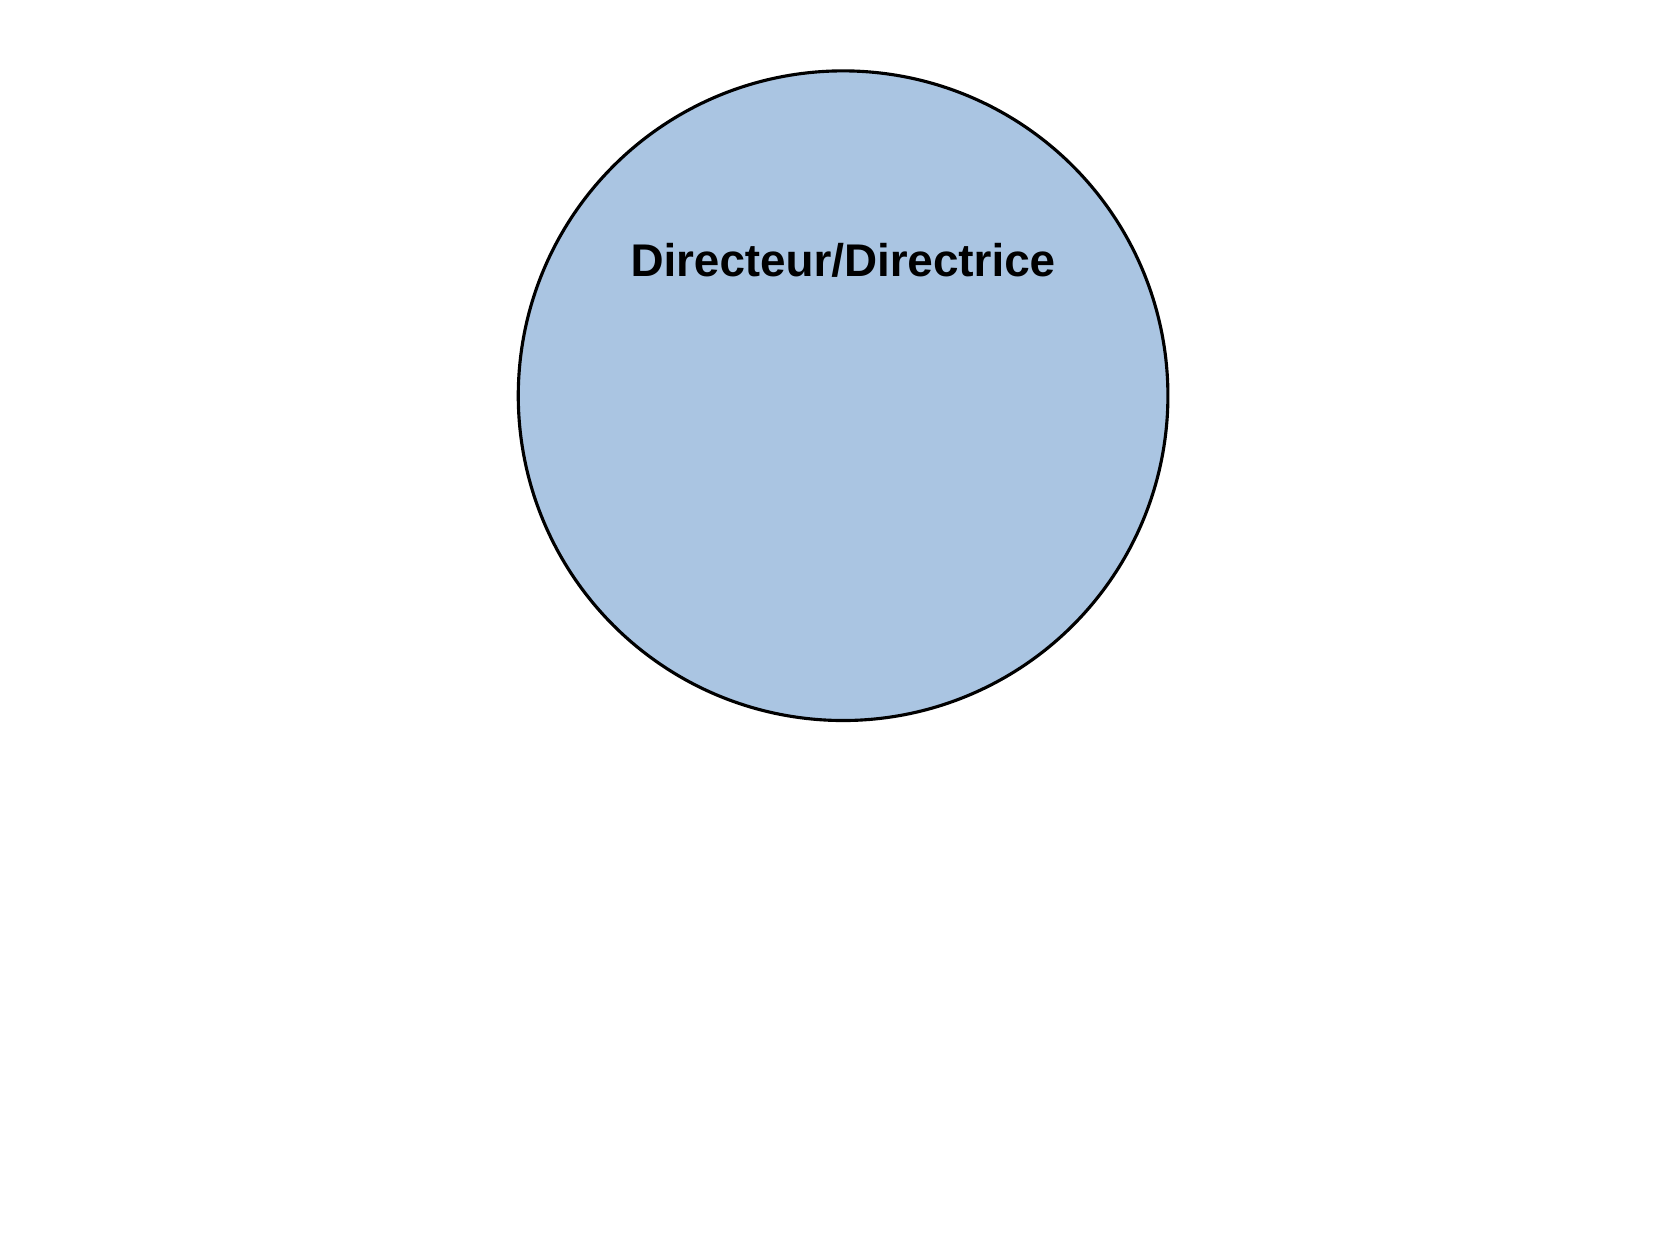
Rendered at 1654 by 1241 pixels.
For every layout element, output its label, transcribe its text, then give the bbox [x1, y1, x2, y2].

text_box Directeur/Directrice [518, 70, 1168, 721]
